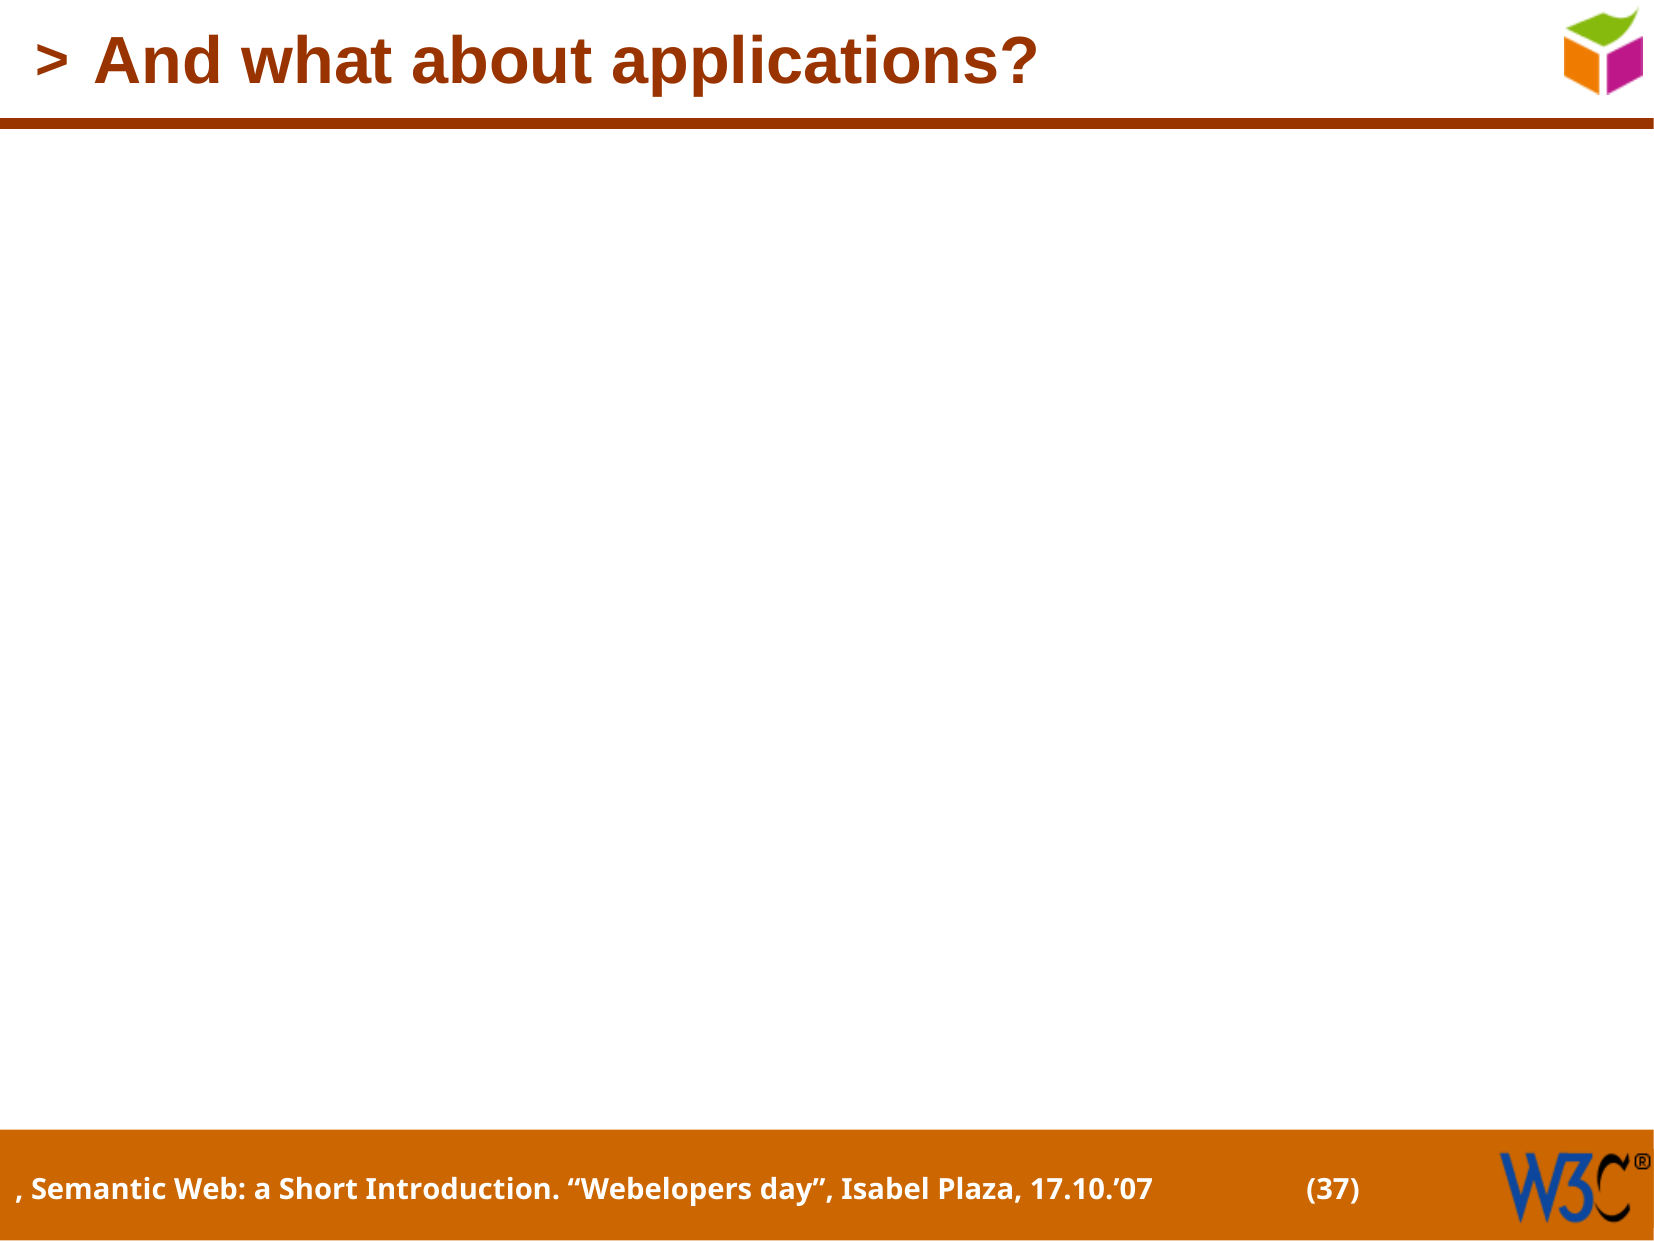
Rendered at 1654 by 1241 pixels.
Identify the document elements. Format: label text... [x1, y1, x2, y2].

title And what about applications? [93, 0, 1493, 119]
picture [1495, 1149, 1654, 1228]
picture [1564, 5, 1643, 95]
